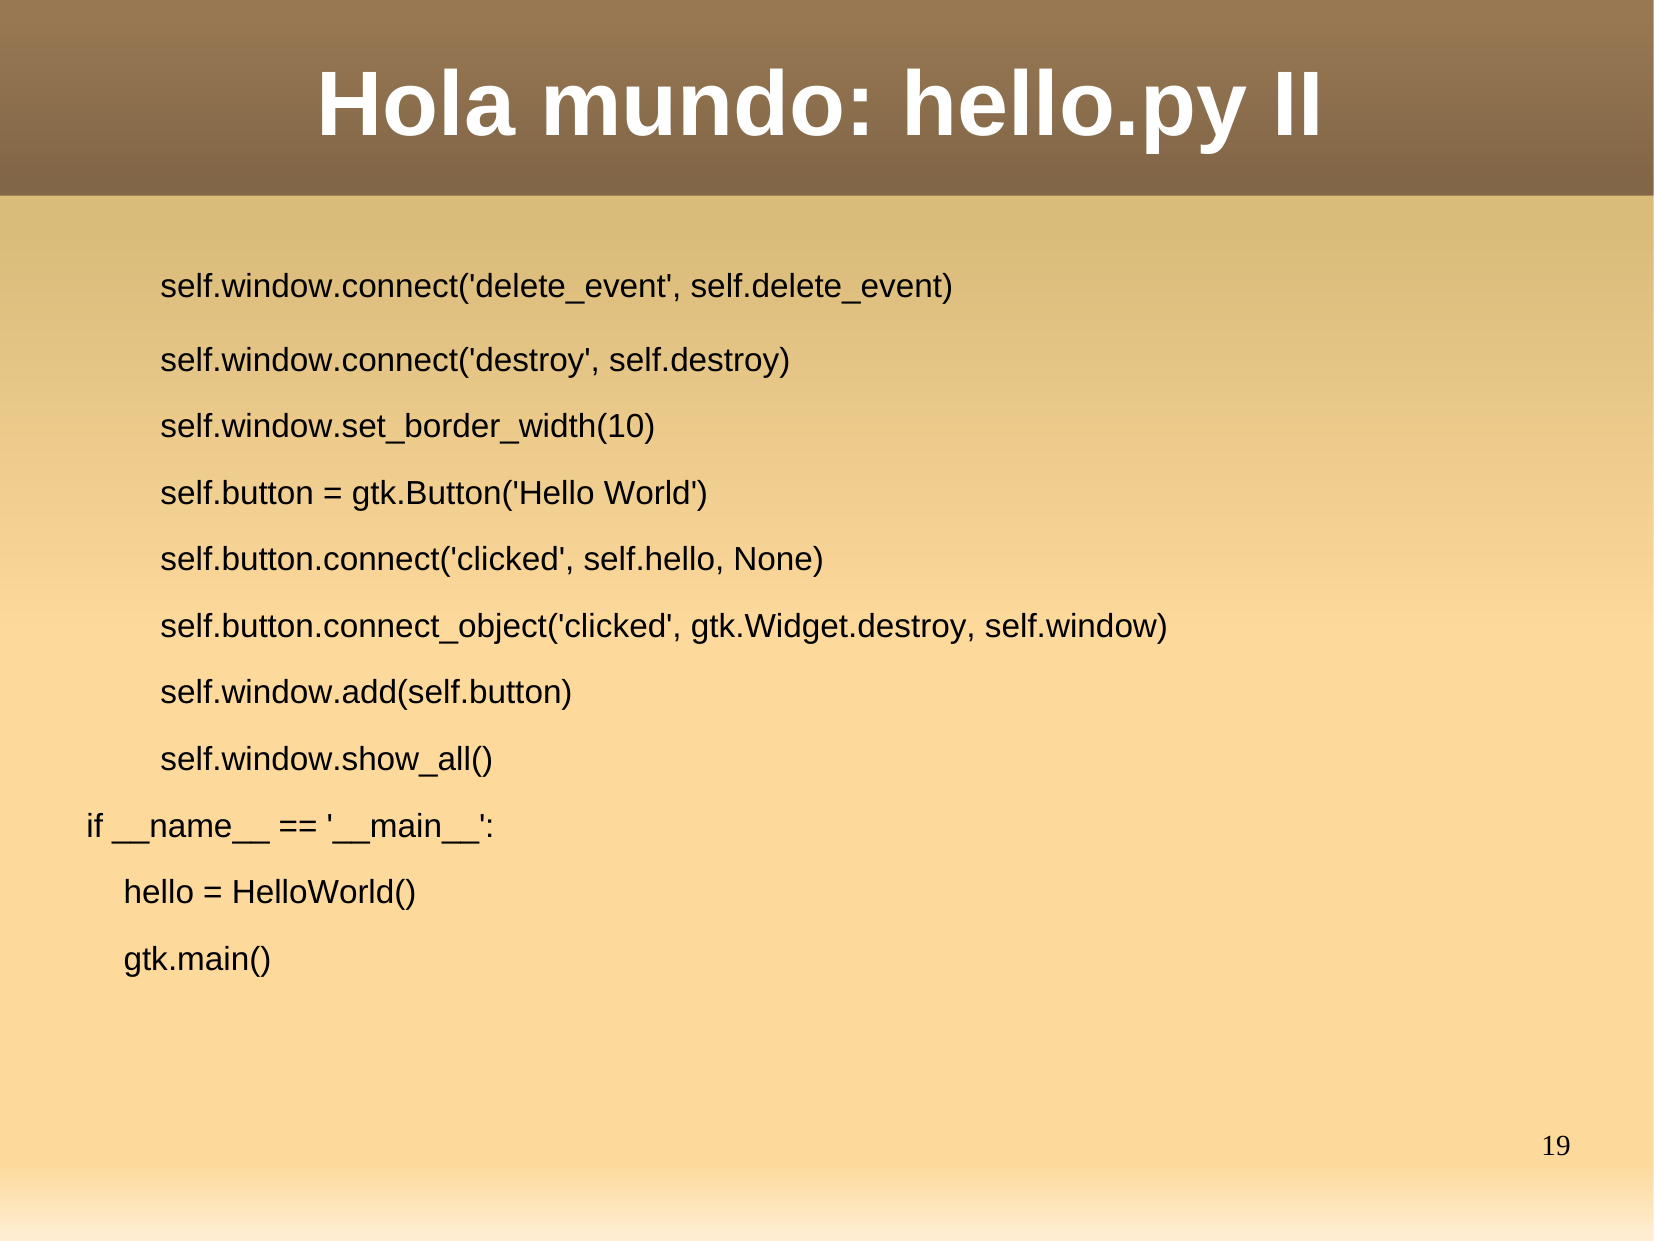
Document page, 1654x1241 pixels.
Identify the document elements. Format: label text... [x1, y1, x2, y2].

list self.window.connect('delete_event', self.delete_event) self.window.connect('destroy', self.destroy) self.window.set_border_width(10) self.button = gtk.Button('Hello World') self.button.connect('clicked', self.hello, None) self.button.connect_object('clicked', gtk.Widget.destroy, self.window) self.window.add(self.button) self.window.show_all() if __name__ == '__main__': hello = HelloWorld() gtk.main() [86, 236, 1575, 1041]
picture [0, 0, 1654, 1241]
title Hola mundo: hello.py II [76, 7, 1565, 200]
